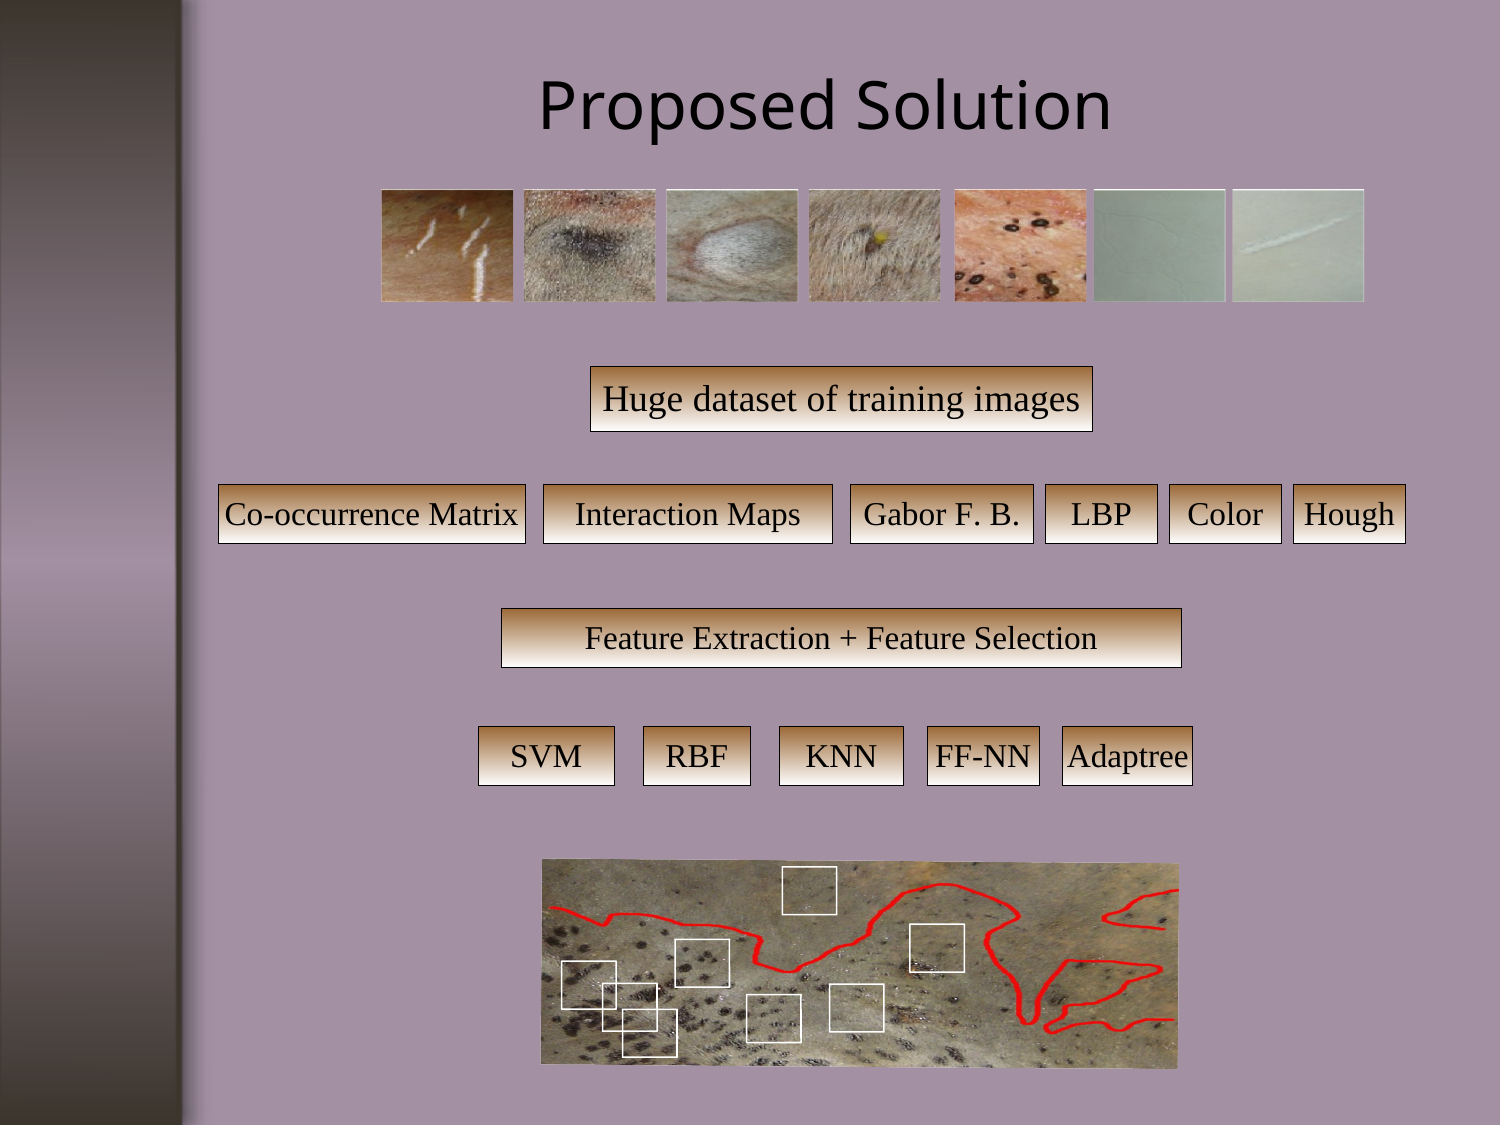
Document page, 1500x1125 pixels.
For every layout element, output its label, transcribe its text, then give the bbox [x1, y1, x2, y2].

text_box Huge dataset of training images [590, 366, 1093, 432]
text_box Co-occurrence Matrix [218, 484, 526, 544]
title Proposed Solution [213, 9, 1439, 198]
text_box RBF [643, 726, 751, 786]
picture [0, 0, 1500, 1125]
text_box Hough [1293, 484, 1406, 544]
text_box Feature Extraction + Feature Selection [501, 608, 1182, 668]
text_box LBP [1045, 484, 1158, 544]
text_box KNN [779, 726, 904, 786]
text_box Gabor F. B. [850, 484, 1034, 544]
text_box FF-NN [927, 726, 1040, 786]
text_box Color [1169, 484, 1282, 544]
text_box Adaptree [1062, 726, 1193, 786]
text_box Interaction Maps [543, 484, 833, 544]
text_box SVM [478, 726, 615, 786]
